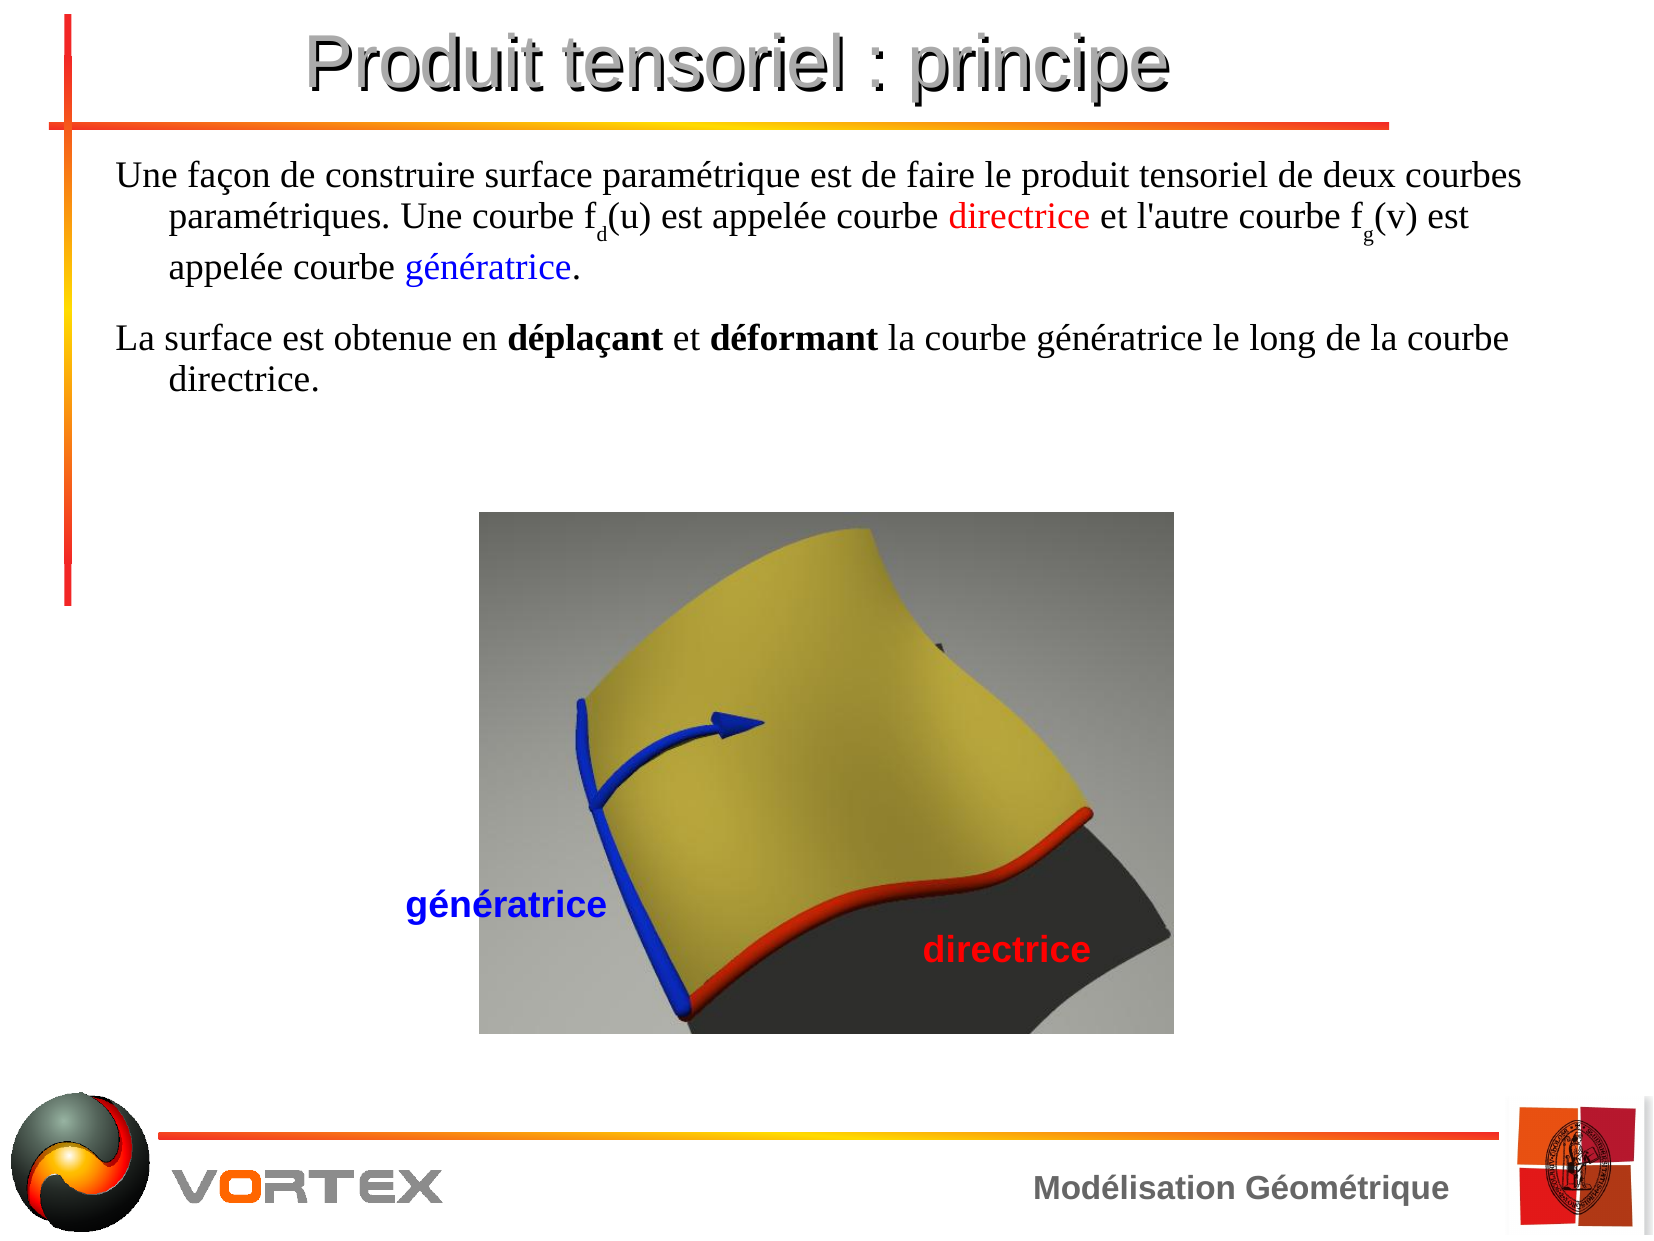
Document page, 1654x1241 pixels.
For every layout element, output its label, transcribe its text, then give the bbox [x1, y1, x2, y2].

title Produit tensoriel : principe [82, 4, 1392, 120]
text_box directrice [888, 921, 1126, 979]
text_box génératrice [375, 875, 638, 938]
picture [11, 1092, 443, 1232]
picture [1505, 1096, 1653, 1235]
list Une façon de construire surface paramétrique est de faire le produit tensoriel de deux courbes paramétriques. Une courbe fd(u) est appelée courbe directrice et l'autre courbe fg(v) est appelée courbe génératrice. La surface est obtenue en déplaçant et déformant la courbe génératrice le long de la courbe directrice. [97, 153, 1571, 1109]
